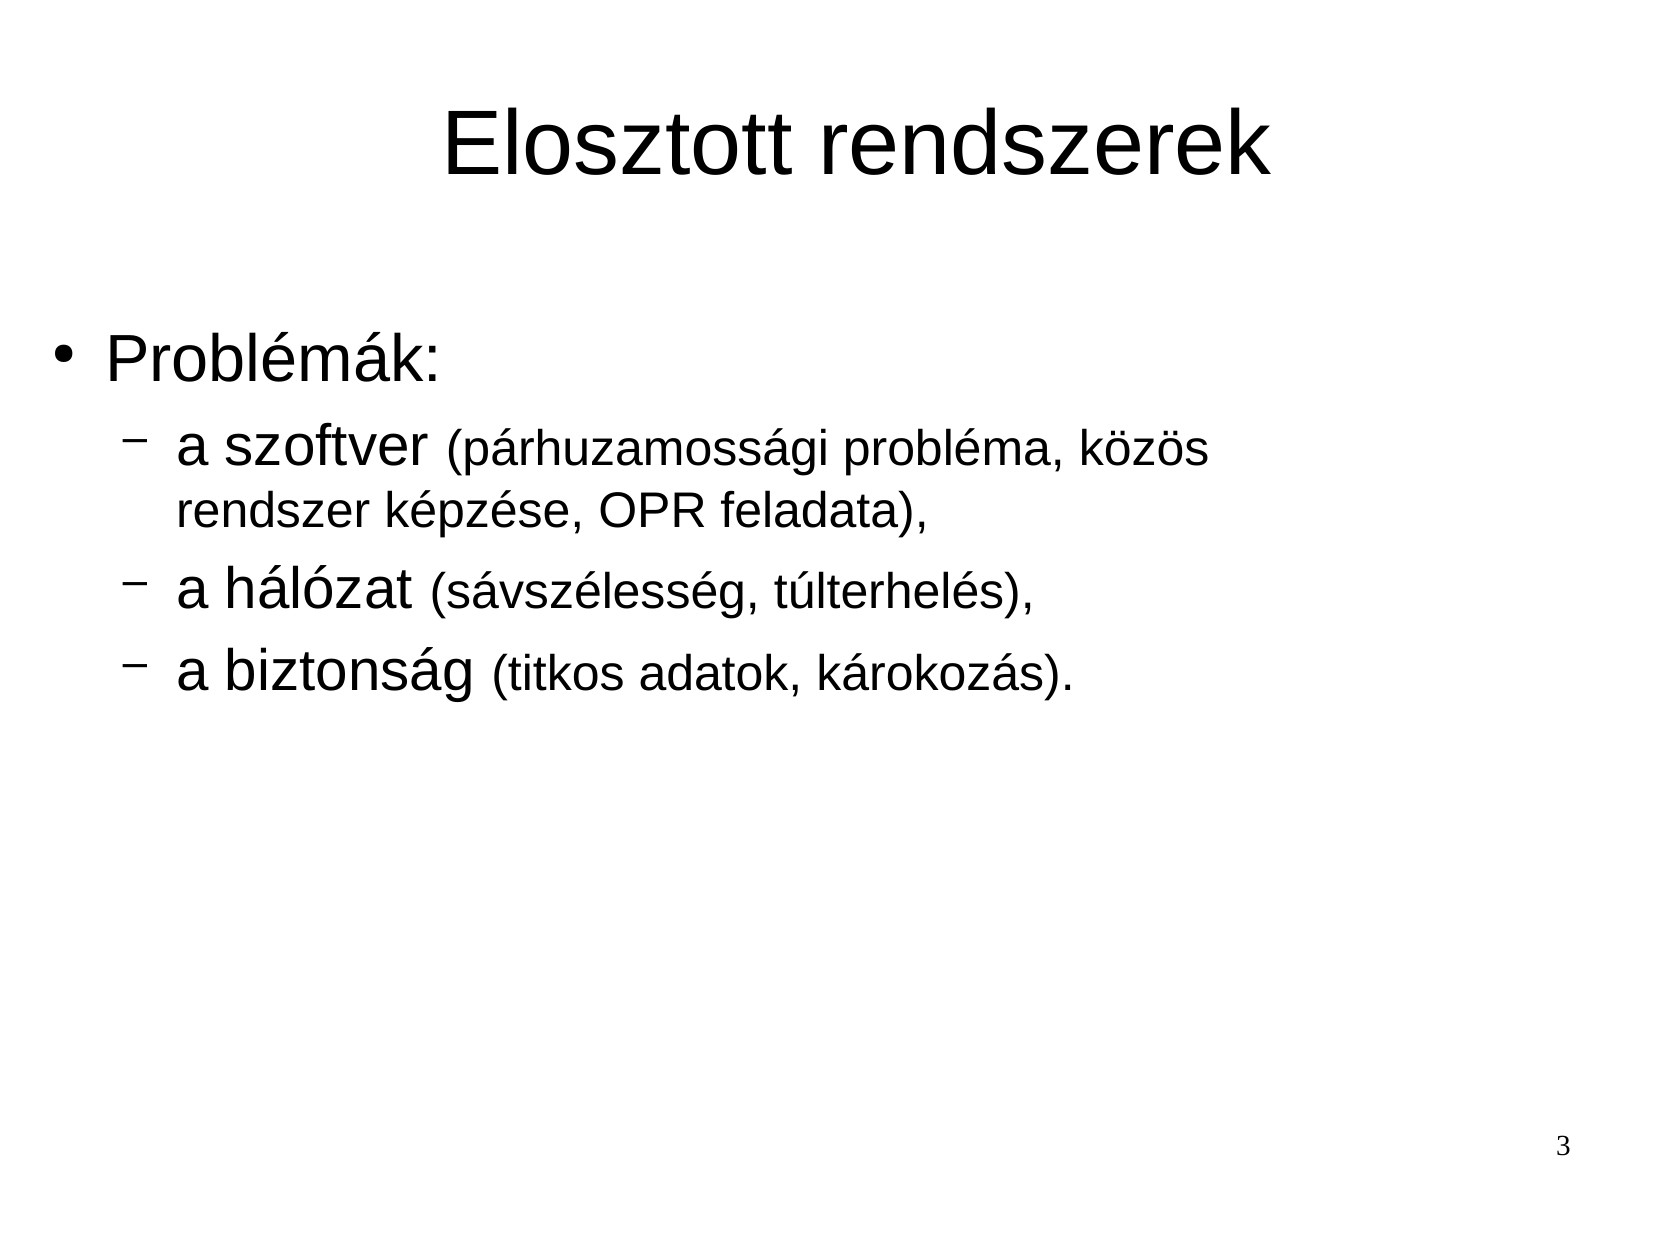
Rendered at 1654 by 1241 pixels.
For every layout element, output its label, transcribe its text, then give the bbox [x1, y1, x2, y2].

list Problémák: a szoftver (párhuzamossági probléma, közös rendszer képzése, OPR feladata), a hálózat (sávszélesség, túlterhelés), a biztonság (titkos adatok, károkozás). [19, 307, 1426, 1052]
title Elosztott rendszerek [123, 34, 1530, 241]
